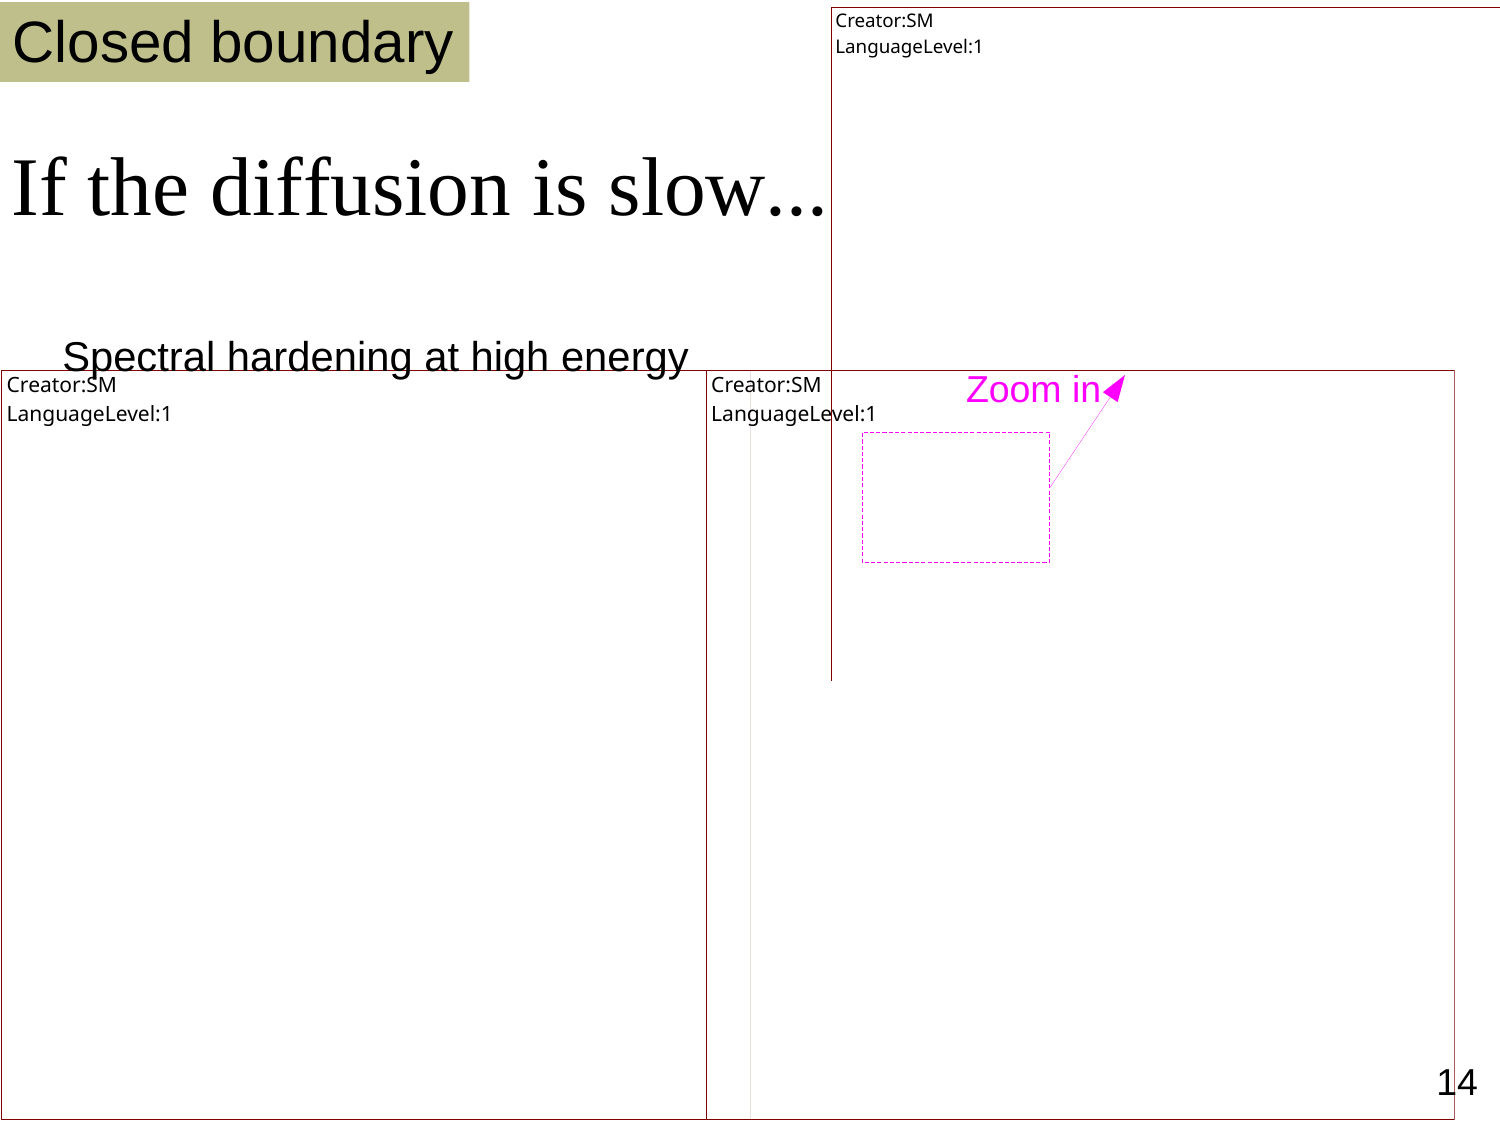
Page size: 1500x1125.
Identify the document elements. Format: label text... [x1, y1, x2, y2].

text_box Spectral hardening at high energy [47, 326, 704, 388]
title If the diffusion is slow... [3, 93, 837, 282]
text_box Zoom in [951, 361, 1117, 419]
picture [0, 5, 1500, 1120]
text_box <number> [1356, 1054, 1500, 1125]
text_box Closed boundary [0, 2, 470, 82]
text_box [862, 432, 1050, 563]
